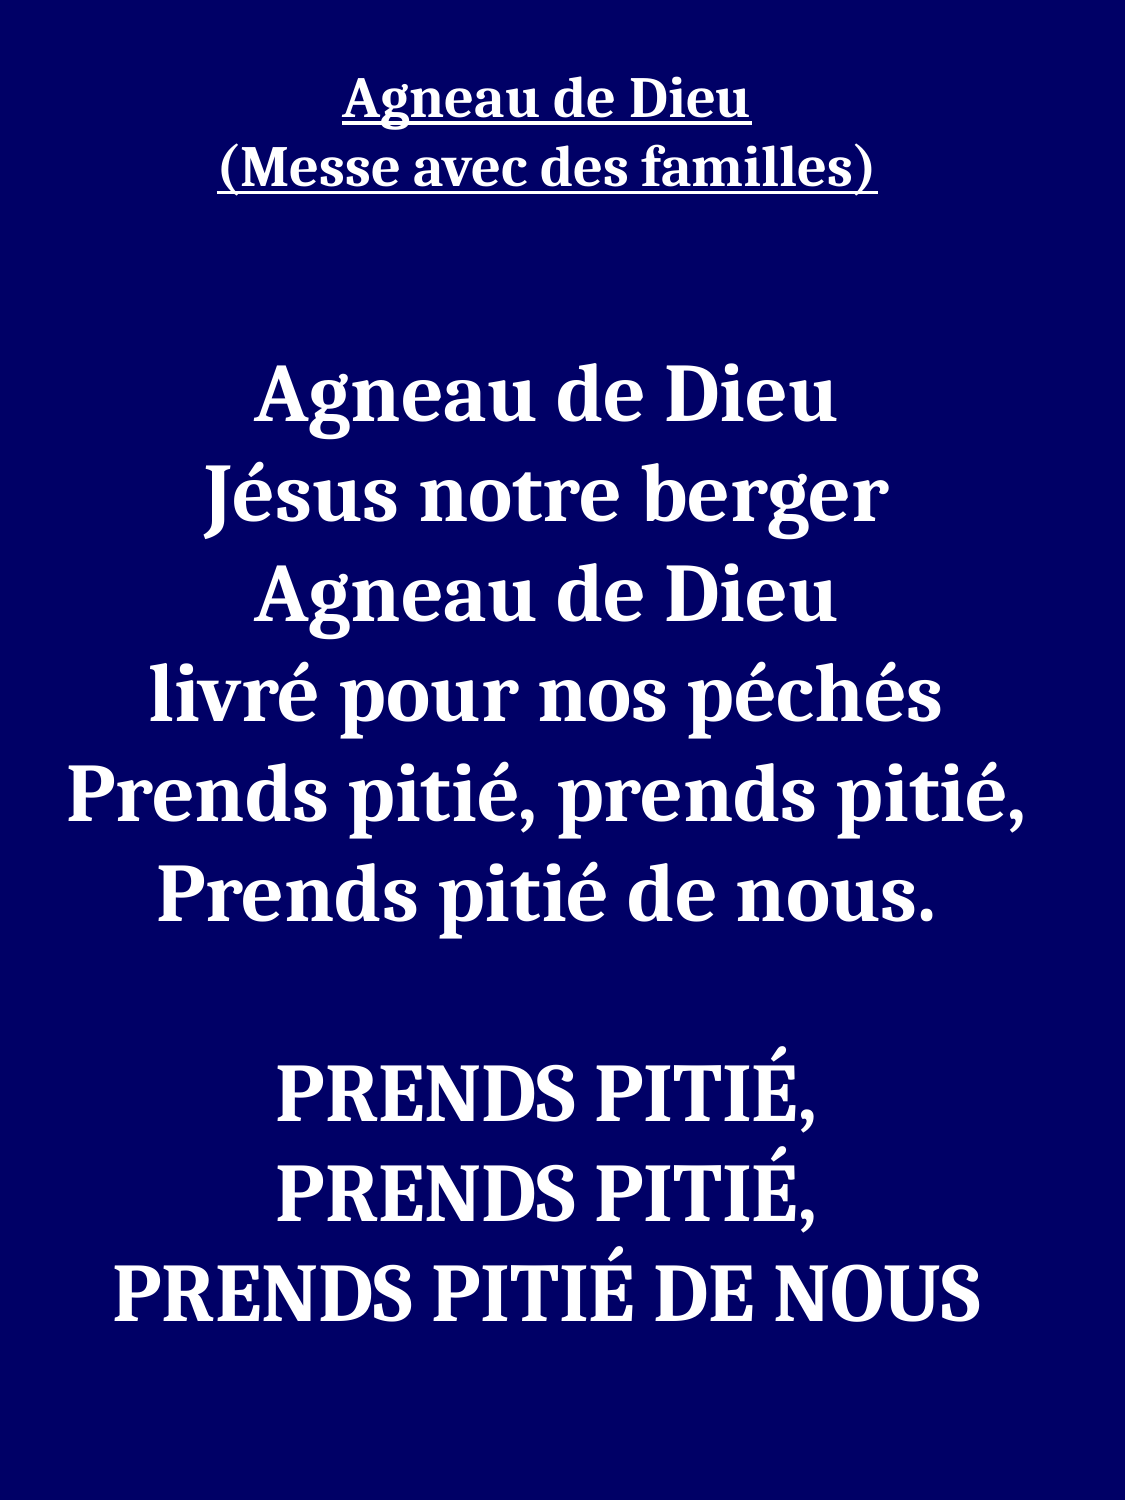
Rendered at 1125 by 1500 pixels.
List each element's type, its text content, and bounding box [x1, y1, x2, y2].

text_box Agneau de Dieu (Messe avec des familles) Agneau de Dieu Jésus notre berger Agneau de Dieu livré pour nos péchés Prends pitié, prends pitié, Prends pitié de nous. PRENDS PITIÉ, PRENDS PITIÉ, PRENDS PITIÉ DE NOUS [0, 0, 1106, 1454]
